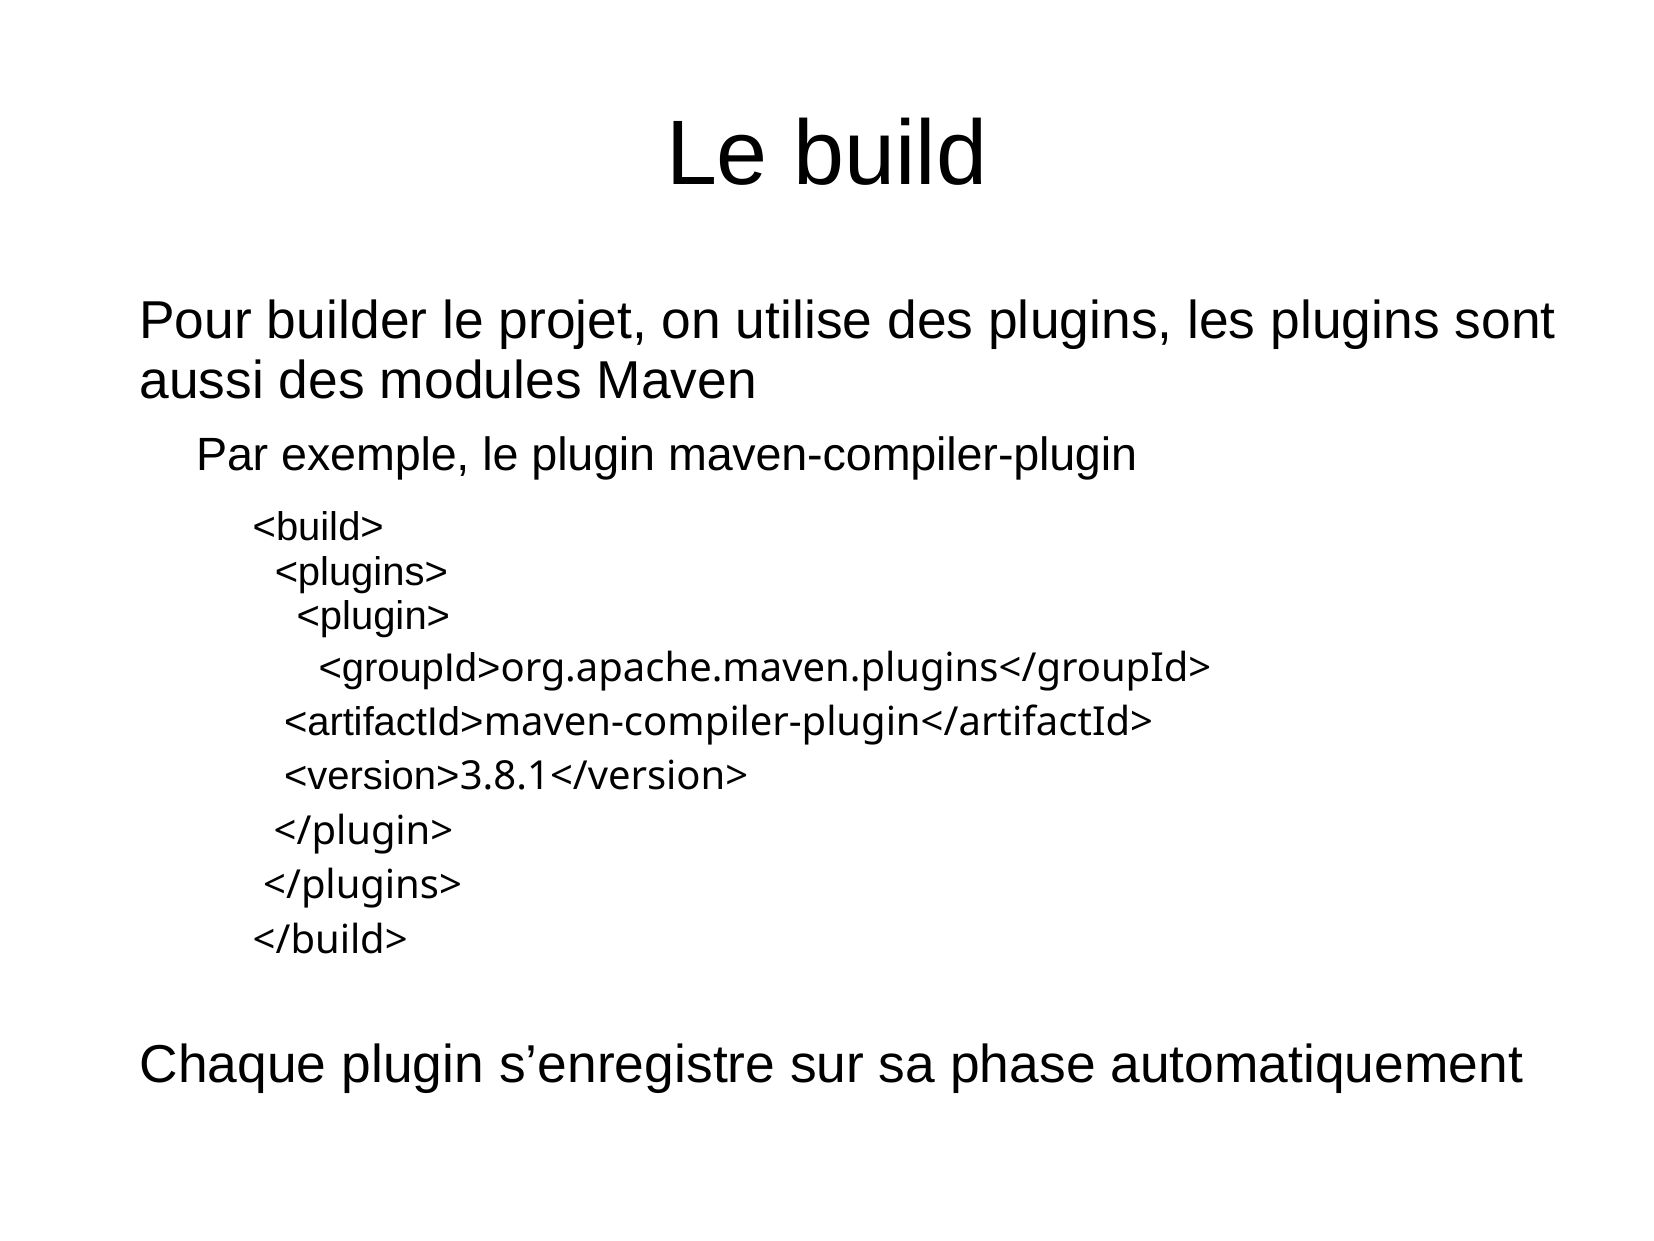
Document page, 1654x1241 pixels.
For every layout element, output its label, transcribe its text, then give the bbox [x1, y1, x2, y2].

title Le build [82, 49, 1571, 257]
list Pour builder le projet, on utilise des plugins, les plugins sont aussi des modules Maven Par exemple, le plugin maven-compiler-plugin <build> <plugins> <plugin> <groupId>org.apache.maven.plugins</groupId> <artifactId>maven-compiler-plugin</artifactId> <version>3.8.1</version> </plugin> </plugins> </build> Chaque plugin s’enregistre sur sa phase automatiquement [82, 290, 1571, 1096]
